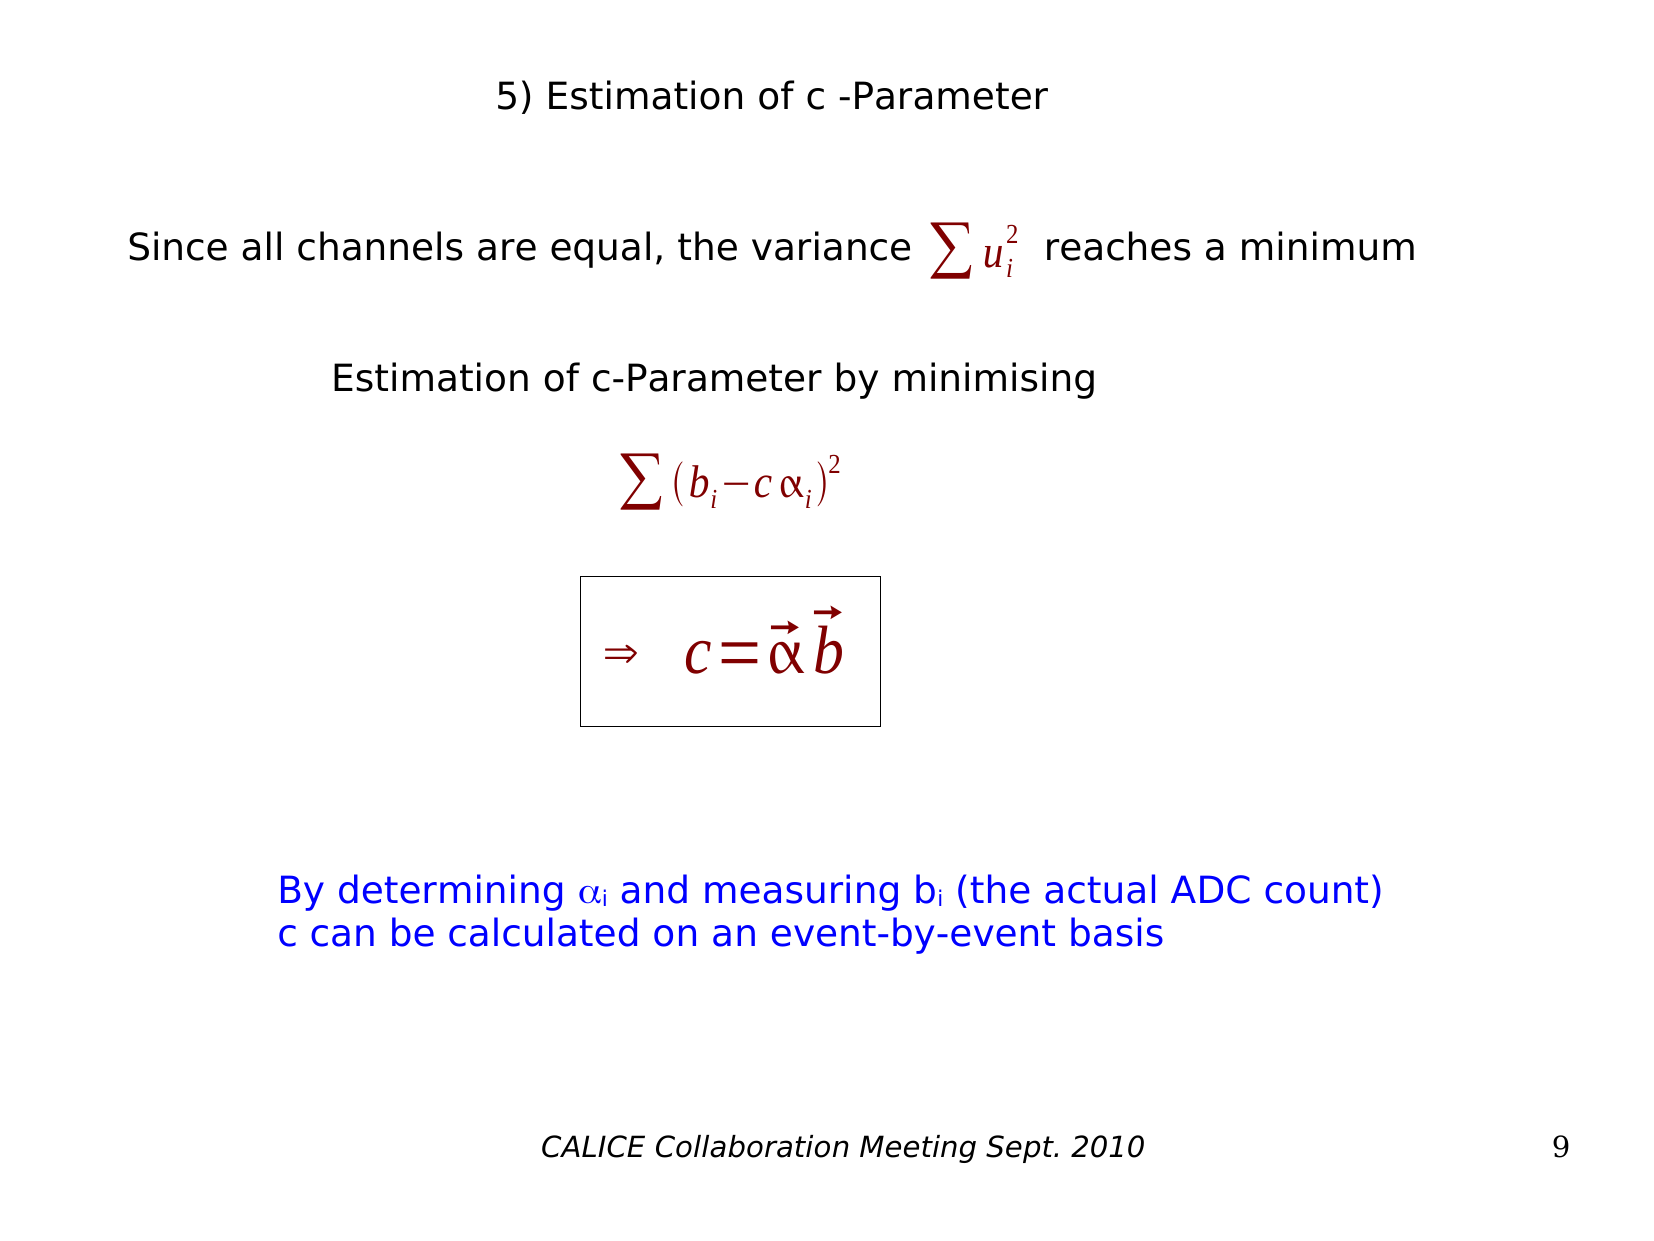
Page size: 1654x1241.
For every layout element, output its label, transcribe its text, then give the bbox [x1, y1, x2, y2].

text_box ⇒ [587, 628, 663, 689]
chart [920, 219, 1025, 284]
text_box By determining αi and measuring bi (the actual ADC count) c can be calculated on an event-by-event basis [262, 861, 1412, 976]
chart [611, 450, 847, 515]
text_box 5) Estimation of c -Parameter [408, 67, 1064, 160]
chart [677, 602, 851, 689]
text_box Since all channels are equal, the variance reaches a minimum Estimation of c-Parameter by minimising [112, 218, 1434, 408]
